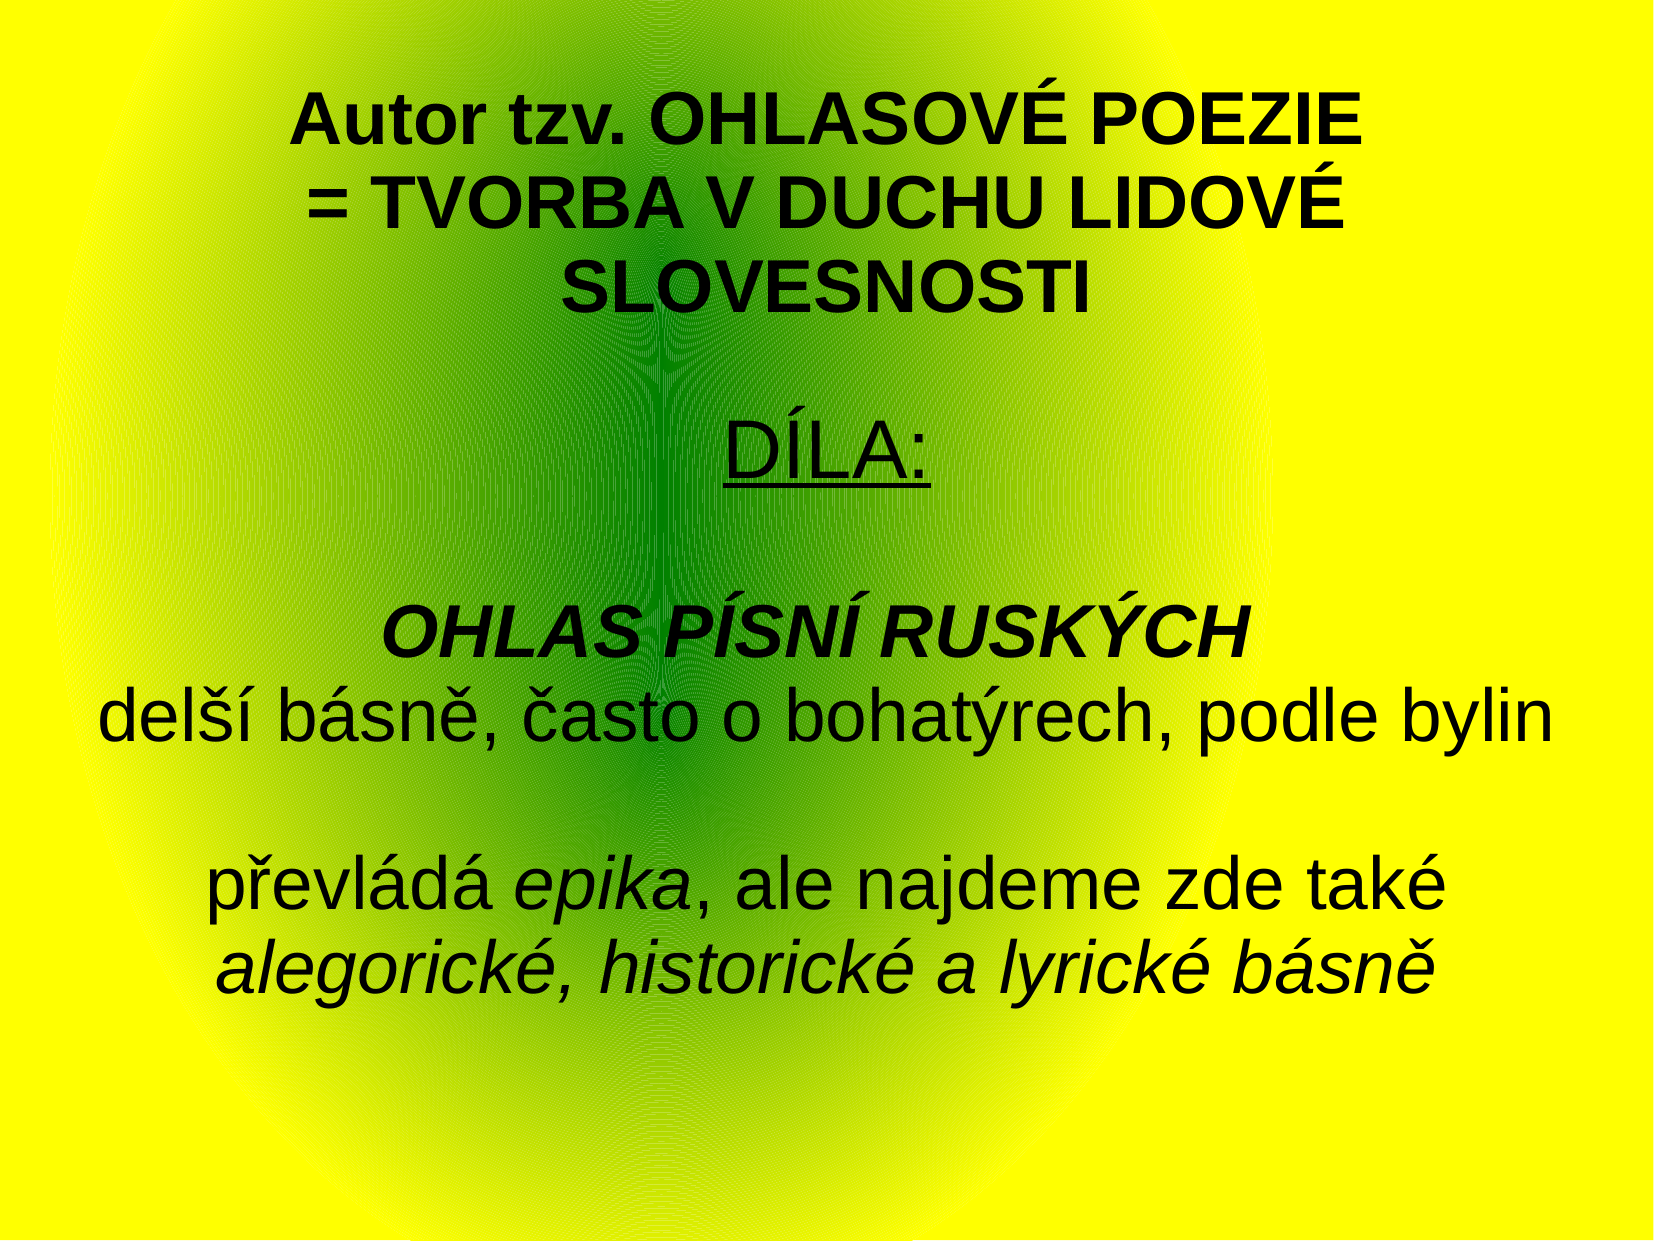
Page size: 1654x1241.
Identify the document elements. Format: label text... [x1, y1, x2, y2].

subtitle Autor tzv. OHLASOVÉ POEZIE = TVORBA V DUCHU LIDOVÉ SLOVESNOSTI DÍLA: OHLAS PÍSNÍ RUSKÝCH delší básně, často o bohatýrech, podle bylin převládá epika, ale najdeme zde také alegorické, historické a lyrické básně [82, 59, 1571, 1111]
